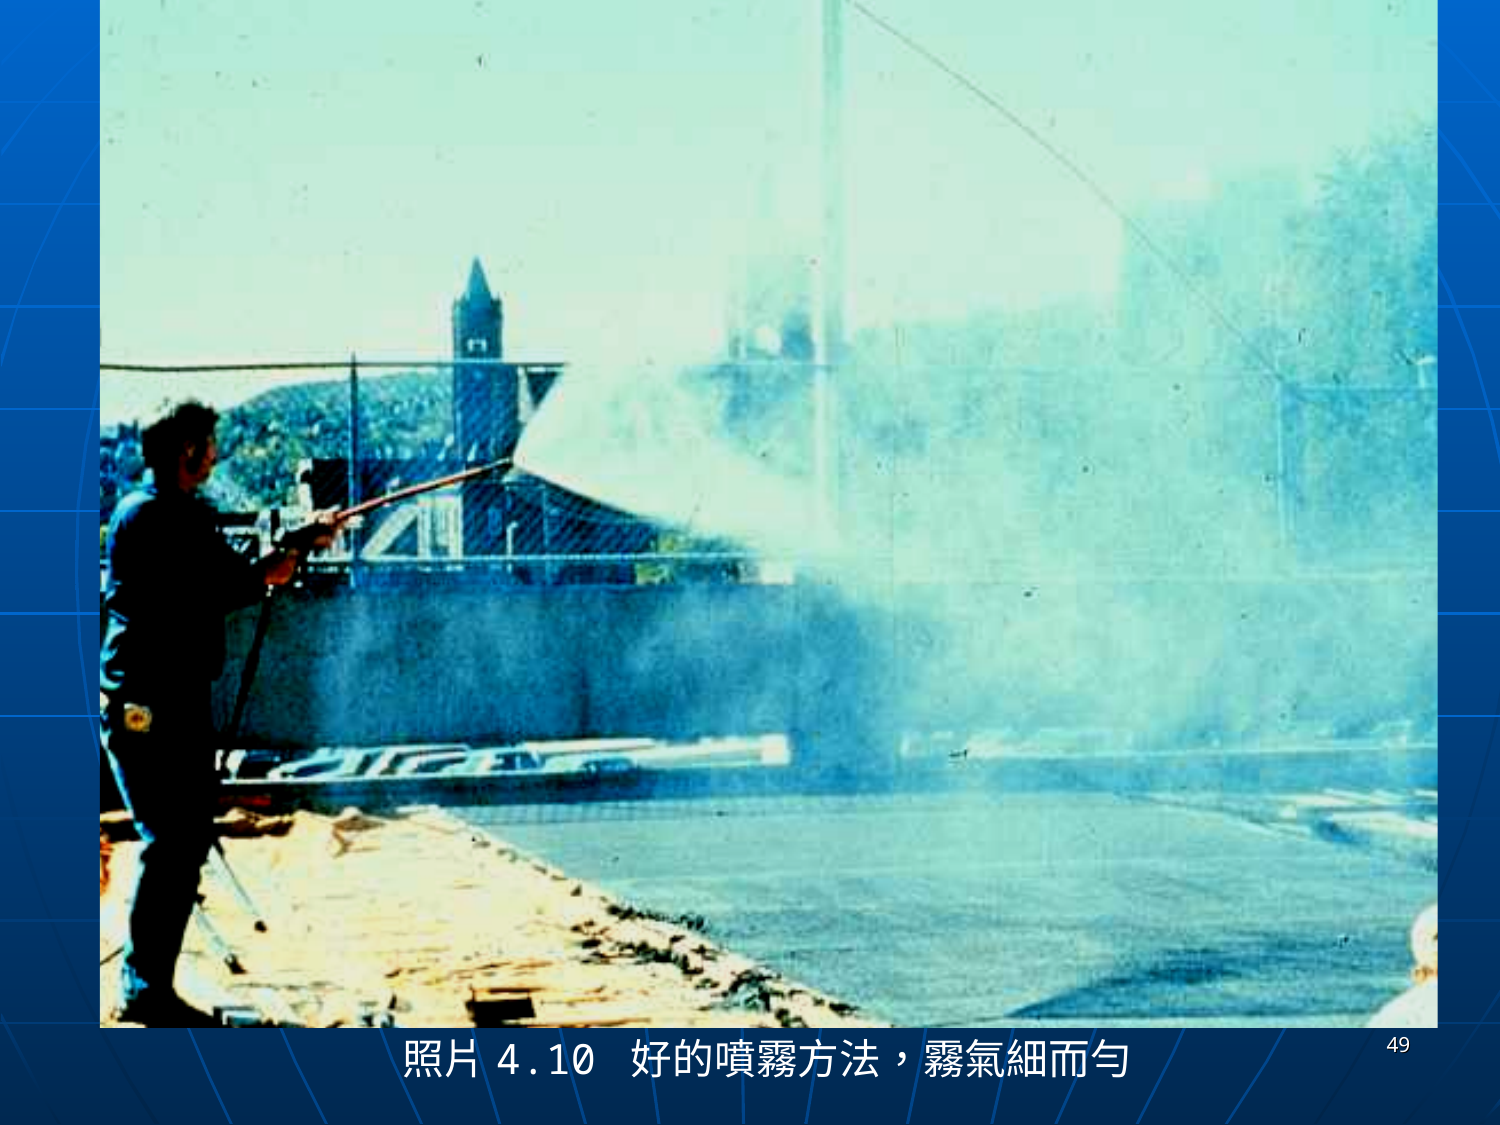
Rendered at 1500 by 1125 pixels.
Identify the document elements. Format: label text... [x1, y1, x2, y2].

picture [99, 0, 1438, 1028]
text_box <編號> [1074, 1028, 1426, 1100]
text_box 照片4.10 好的噴霧方法，霧氣細而勻 [387, 1024, 1168, 1091]
